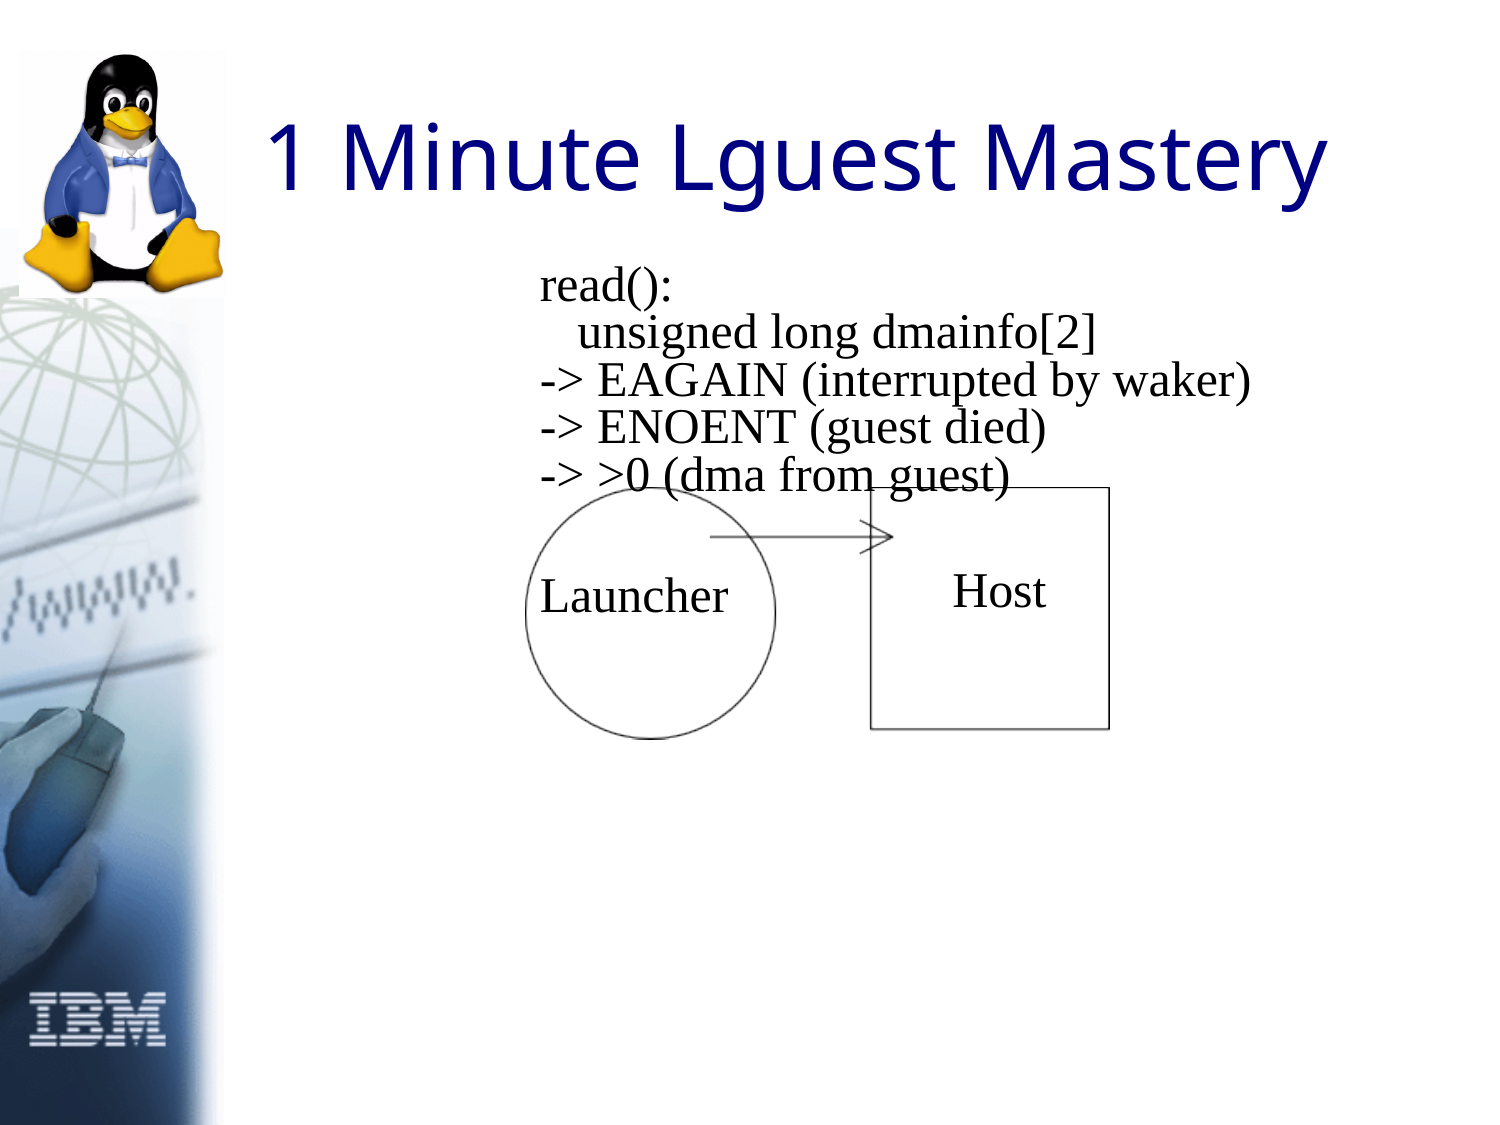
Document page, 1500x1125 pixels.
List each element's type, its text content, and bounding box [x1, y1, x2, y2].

title 1 Minute Lguest Mastery [262, 37, 1413, 273]
text_box Launcher [525, 567, 751, 638]
text_box Host [937, 562, 1163, 633]
picture [525, 517, 1110, 740]
text_box read(): unsigned long dmainfo[2] -> EAGAIN (interrupted by waker) -> ENOENT (guest died) -> >0 (dma from guest) [525, 256, 1351, 517]
